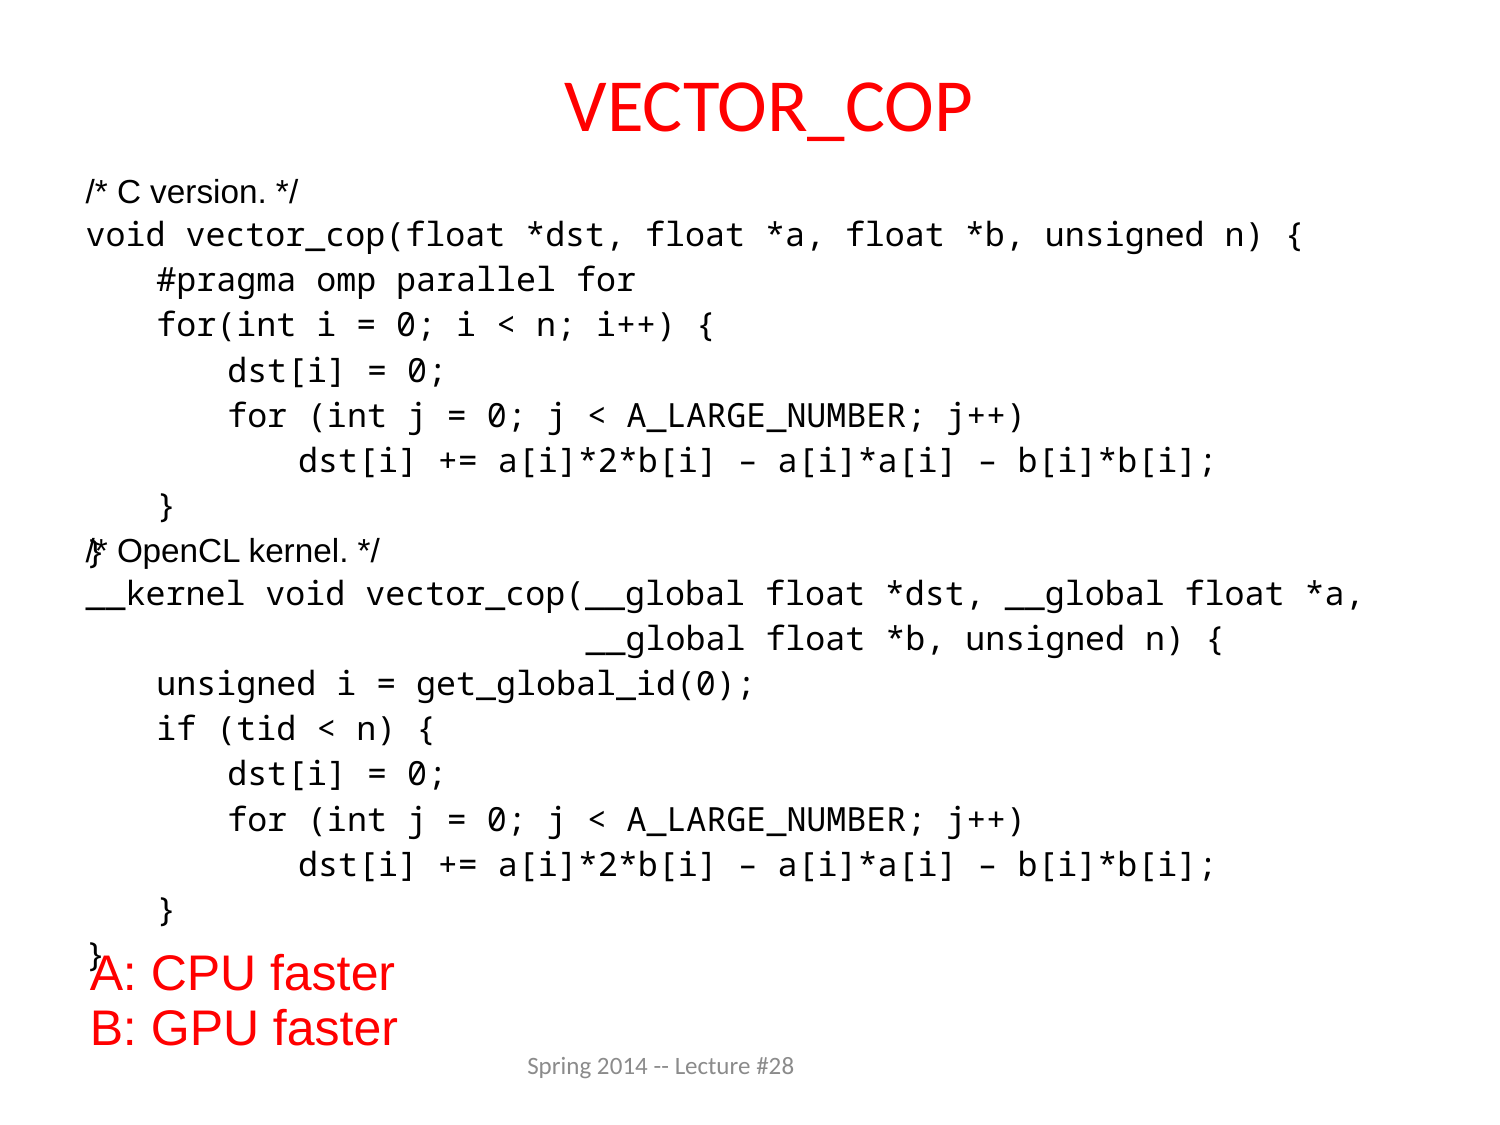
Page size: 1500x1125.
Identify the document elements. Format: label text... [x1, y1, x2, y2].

text_box /* OpenCL kernel. */ __kernel void vector_cop(__global float *dst, __global float *a, __global float *b, unsigned n) { unsigned i = get_global_id(0); if (tid < n) { dst[i] = 0; for (int j = 0; j < A_LARGE_NUMBER; j++) dst[i] += a[i]*2*b[i] – a[i]*a[i] – b[i]*b[i]; } } [0, 525, 1388, 1051]
text_box A: CPU faster B: GPU faster [75, 937, 676, 1064]
title VECTOR_COP [75, 37, 1463, 166]
text_box /* C version. */ void vector_cop(float *dst, float *a, float *b, unsigned n) { #pragma omp parallel for for(int i = 0; i < n; i++) { dst[i] = 0; for (int j = 0; j < A_LARGE_NUMBER; j++) dst[i] += a[i]*2*b[i] – a[i]*a[i] – b[i]*b[i]; } } [0, 166, 1500, 1088]
